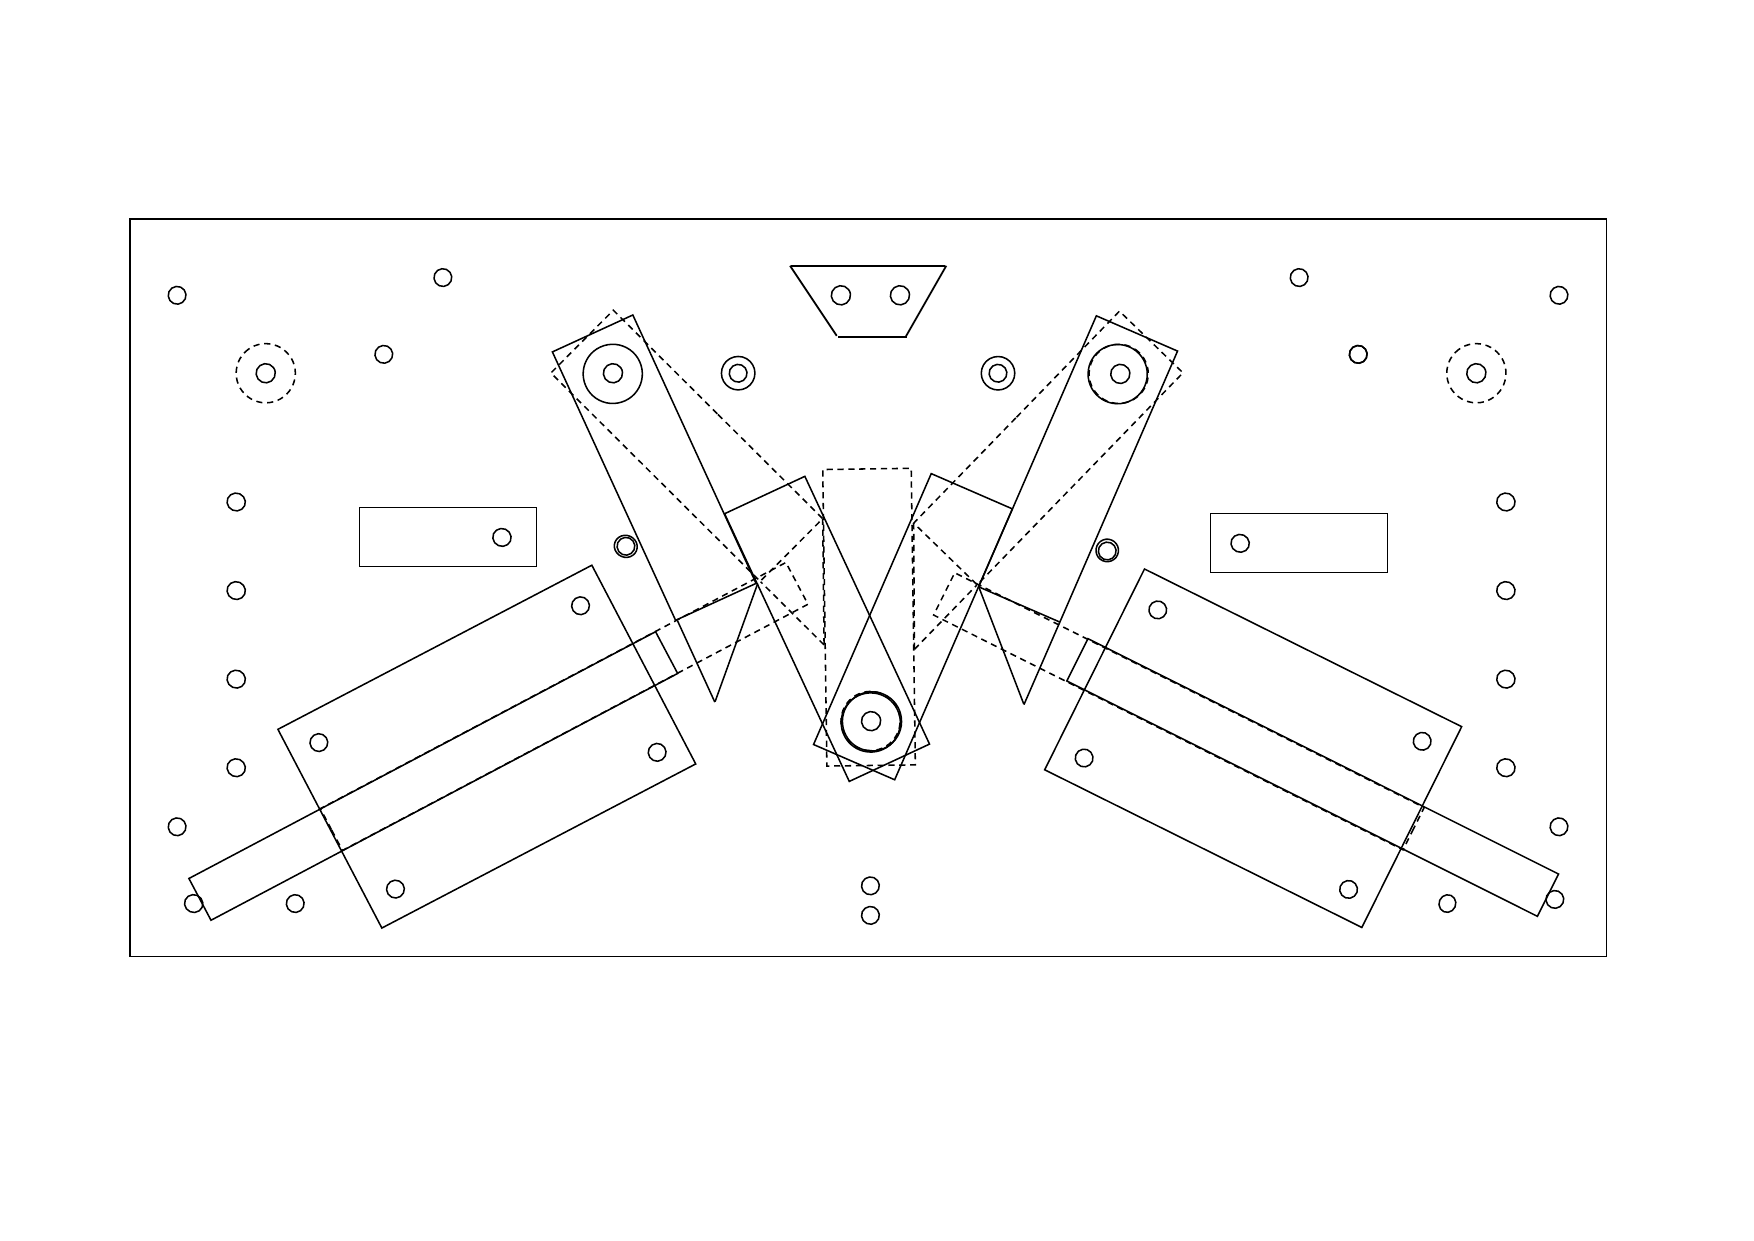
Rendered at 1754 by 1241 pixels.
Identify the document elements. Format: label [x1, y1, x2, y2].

text_box [359, 507, 537, 567]
text_box [1210, 513, 1388, 573]
